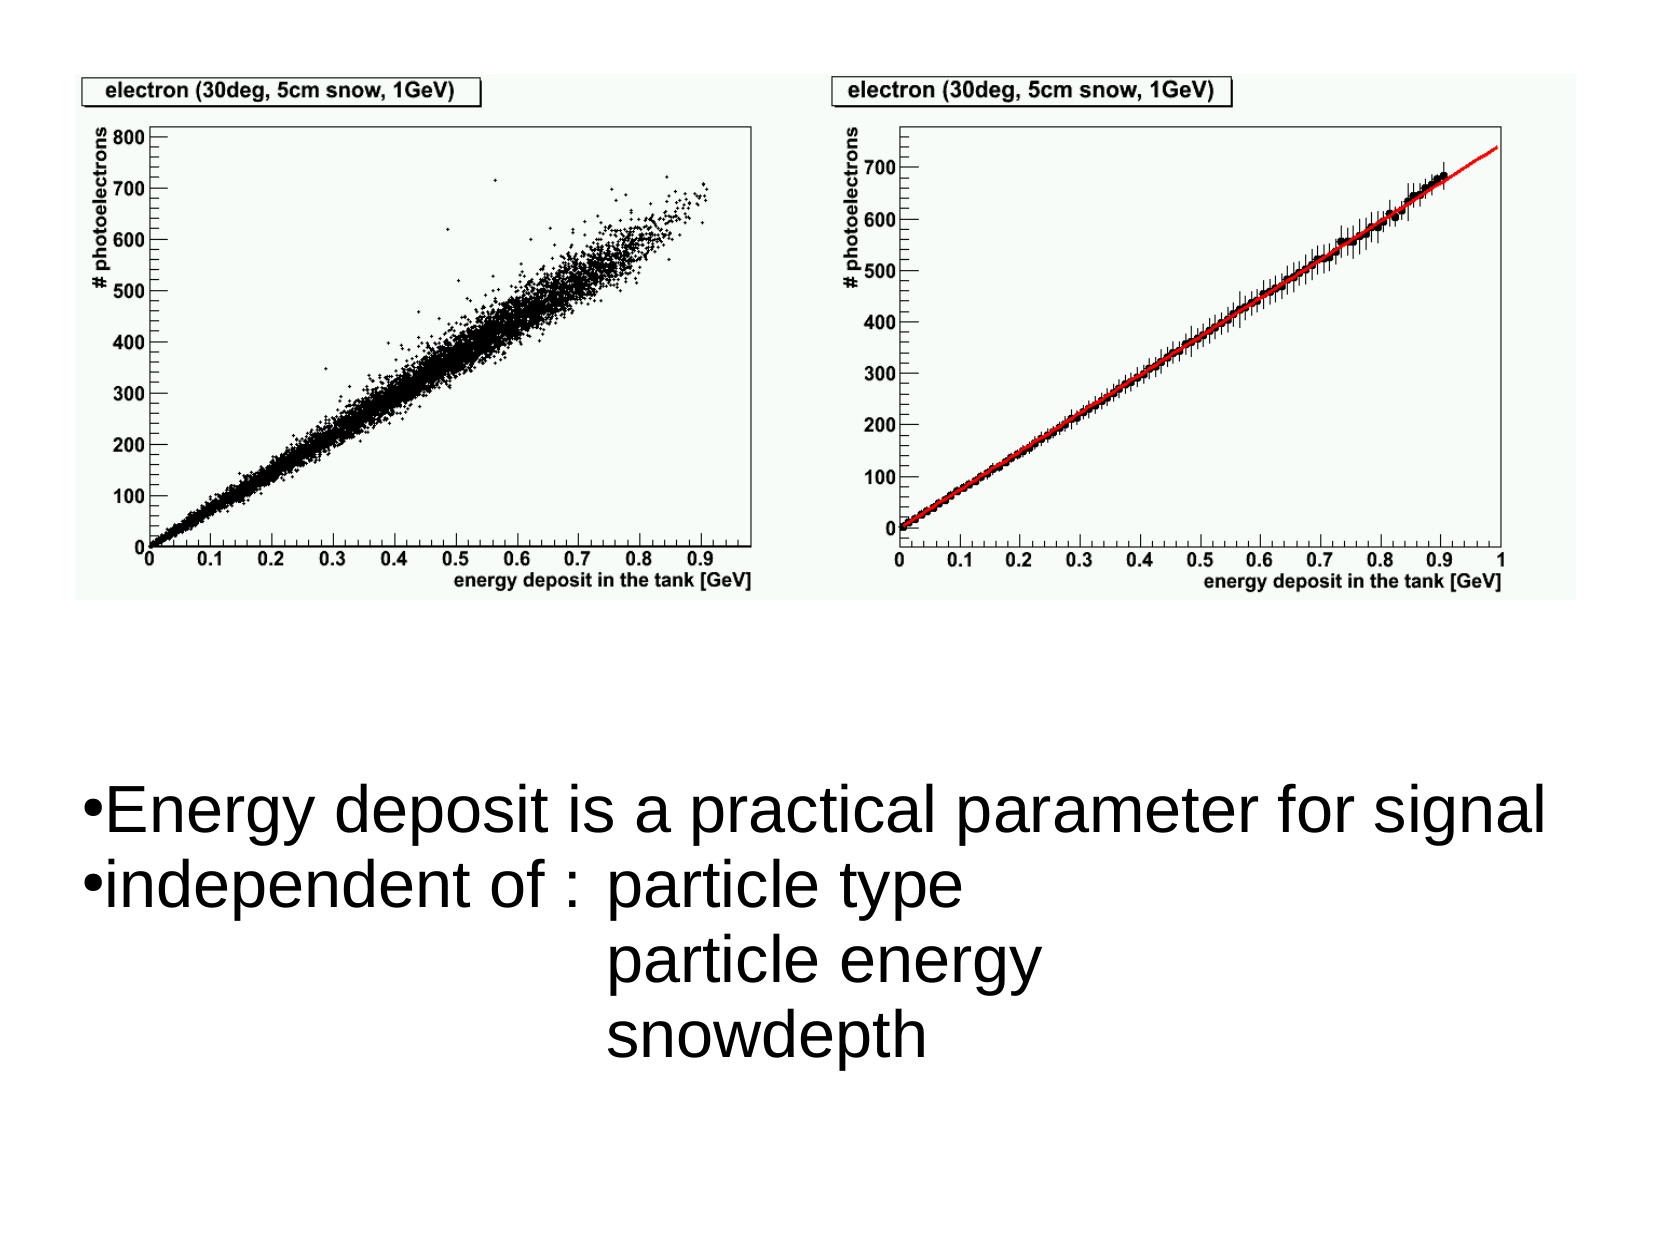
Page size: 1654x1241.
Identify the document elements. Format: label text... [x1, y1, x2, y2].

picture [75, 74, 1576, 601]
text_box Energy deposit is a practical parameter for signal independent of : particle type particle energy snowdepth [66, 764, 1567, 1154]
